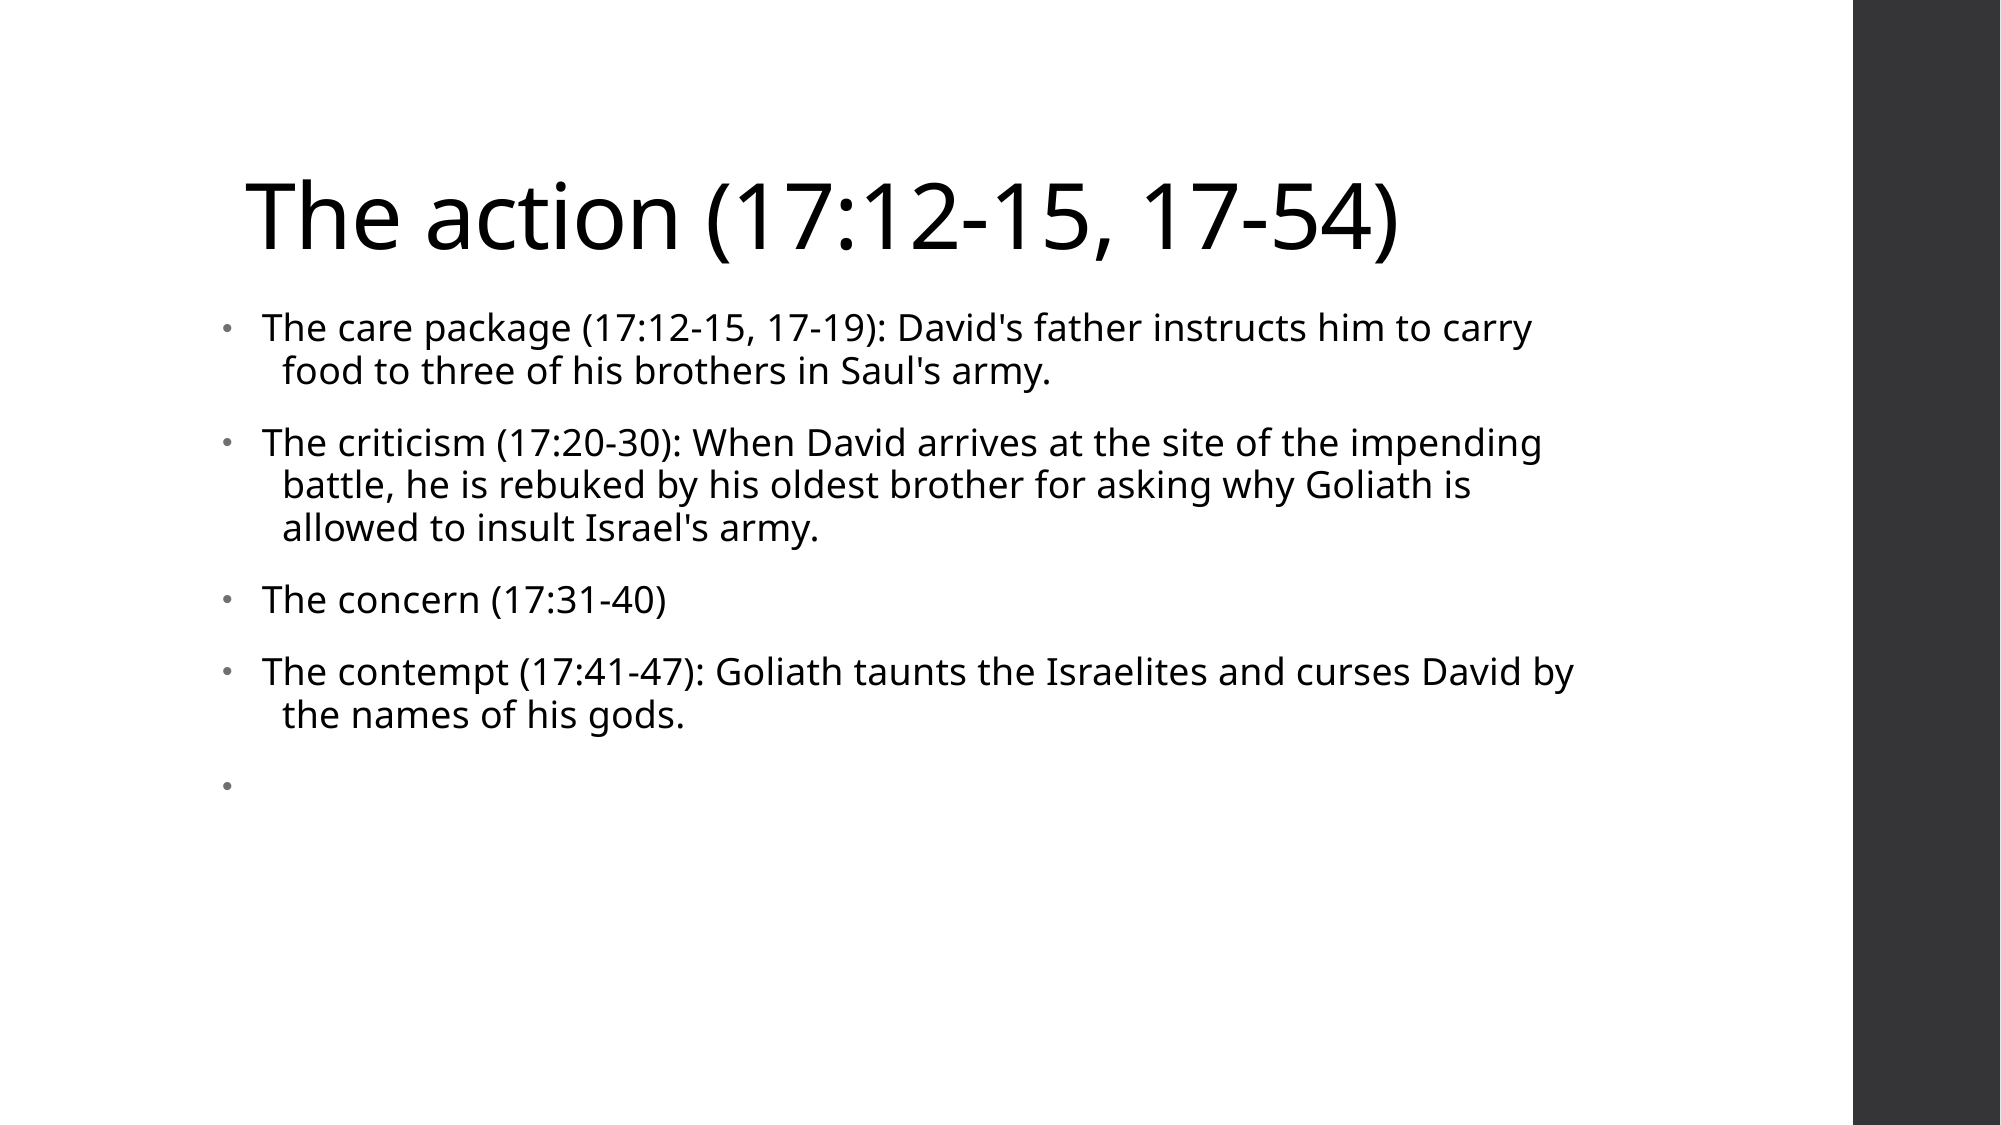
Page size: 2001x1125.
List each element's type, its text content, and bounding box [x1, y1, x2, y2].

title The action (17:12-15, 17-54) [206, 60, 1797, 278]
list The care package (17:12-15, 17-19): David's father instructs him to carry food to three of his brothers in Saul's army. The criticism (17:20-30): When David arrives at the site of the impending battle, he is rebuked by his oldest brother for asking why Goliath is allowed to insult Israel's army. The concern (17:31-40) The contempt (17:41-47): Goliath taunts the Israelites and curses David by the names of his gods. [206, 299, 1617, 1014]
